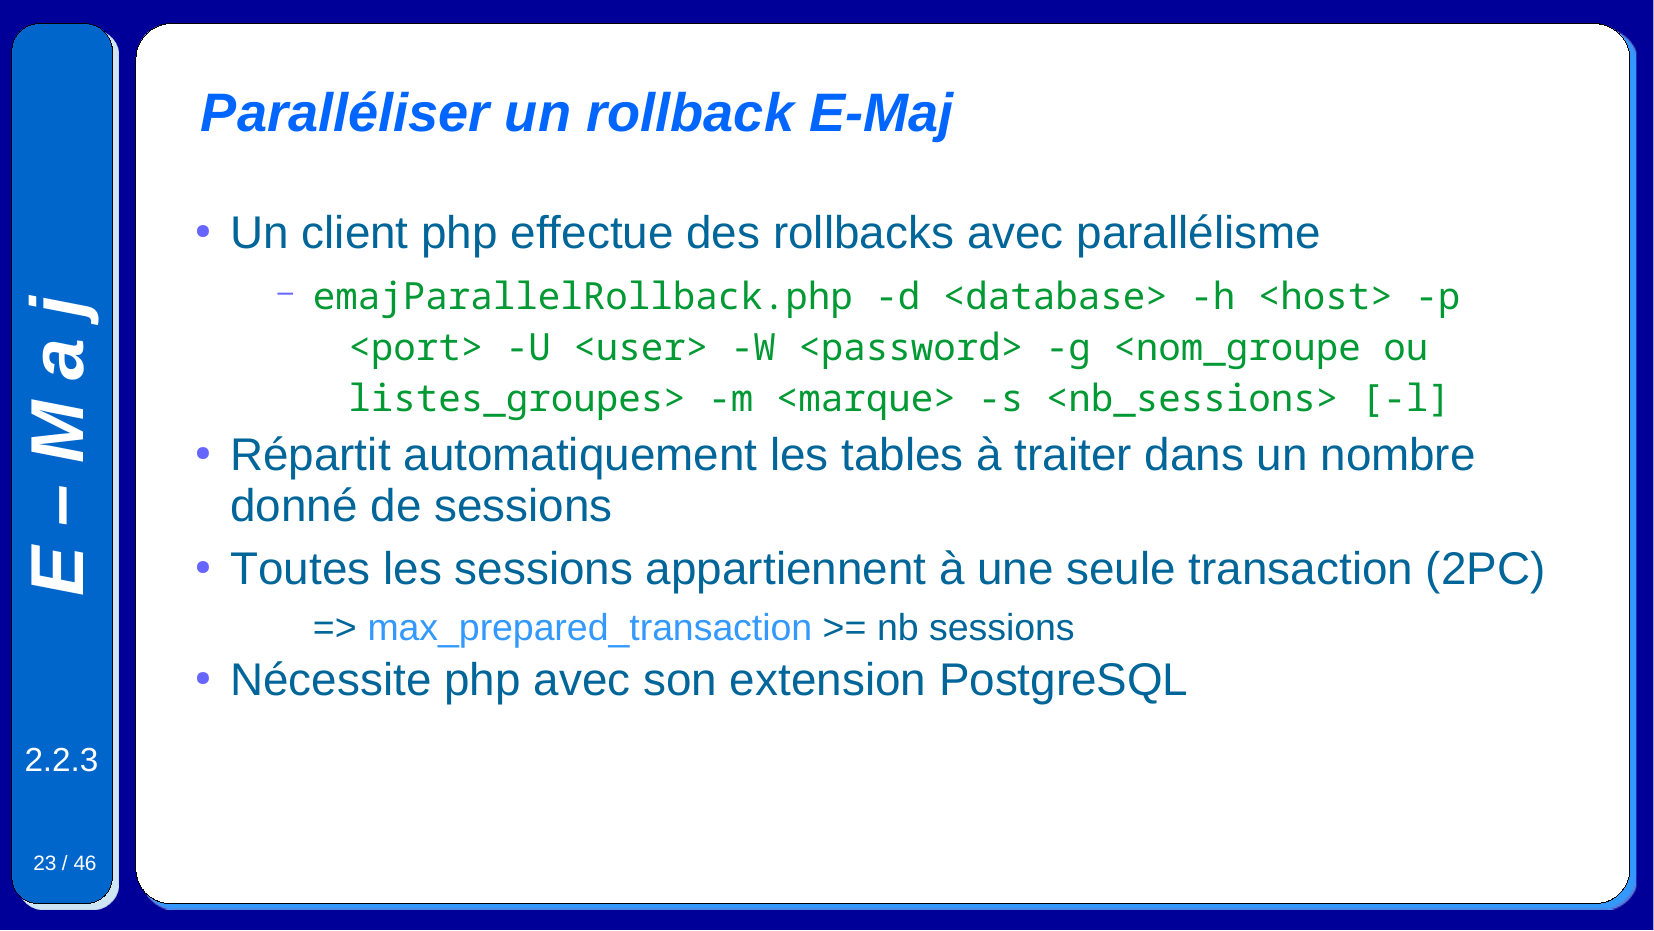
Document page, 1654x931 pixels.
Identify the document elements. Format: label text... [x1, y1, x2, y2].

list Un client php effectue des rollbacks avec parallélisme emajParallelRollback.php -d <database> -h <host> -p <port> -U <user> -W <password> -g <nom_groupe ou listes_groupes> -m <marque> -s <nb_sessions> [-l] Répartit automatiquement les tables à traiter dans un nombre donné de sessions Toutes les sessions appartiennent à une seule transaction (2PC) => max_prepared_transaction >= nb sessions Nécessite php avec son extension PostgreSQL [177, 206, 1587, 827]
title Paralléliser un rollback E-Maj [200, 34, 1575, 191]
